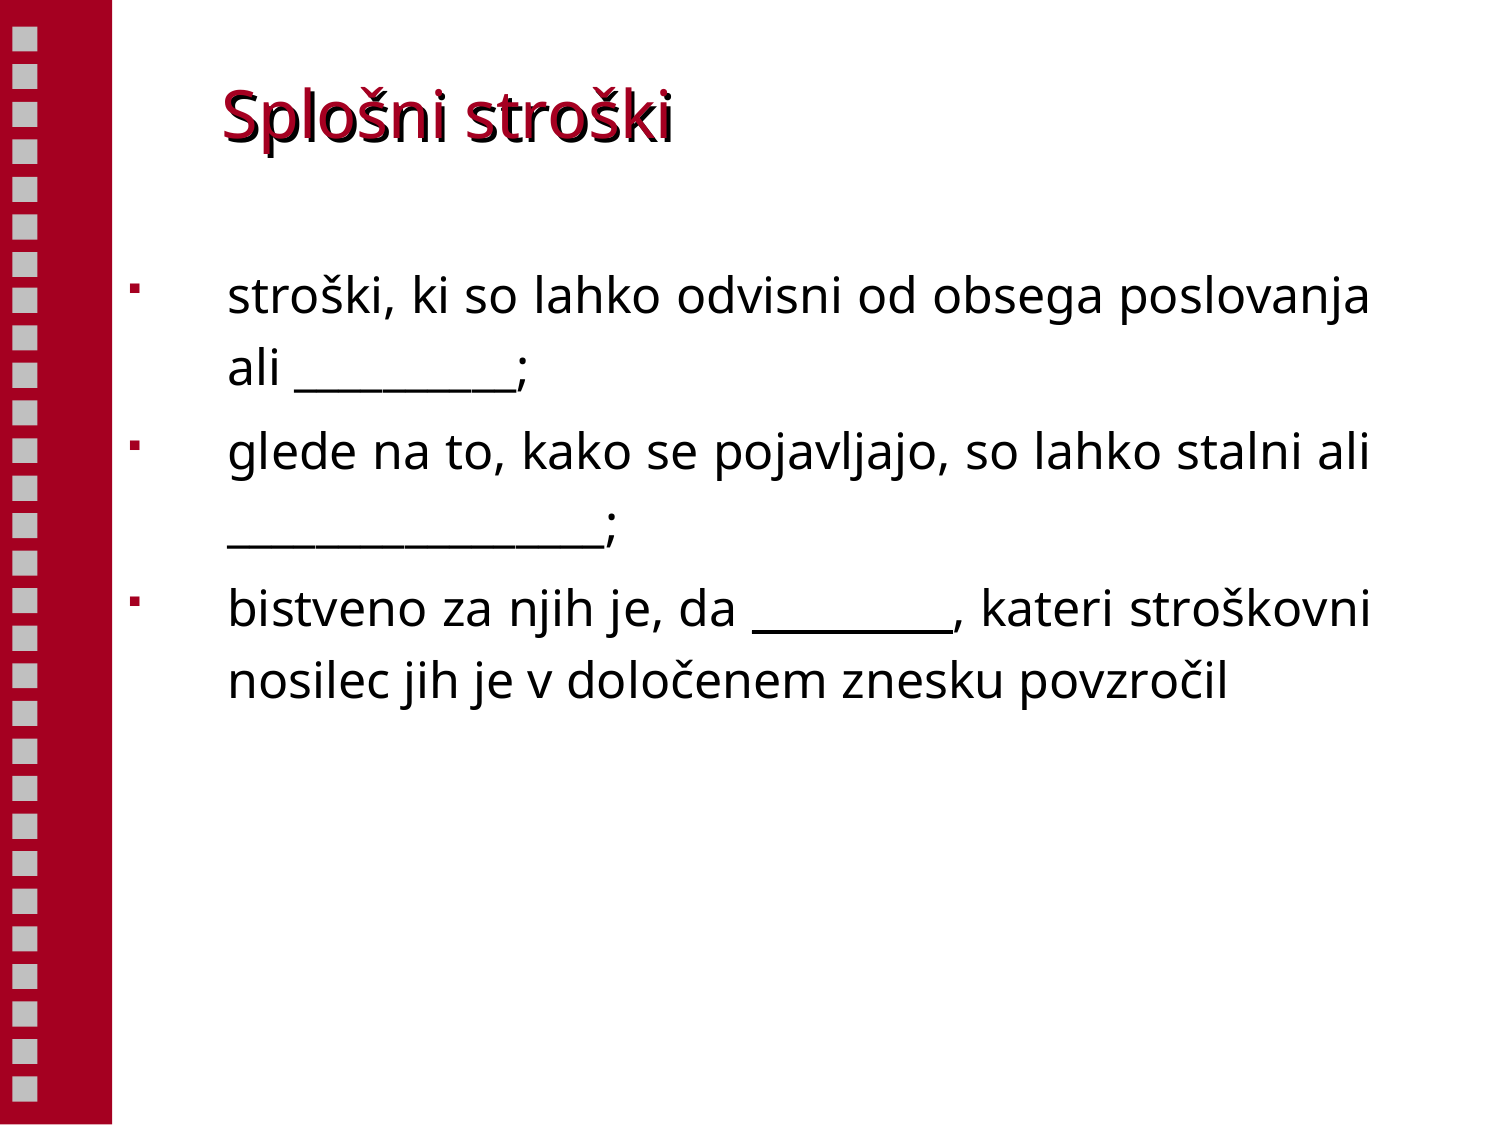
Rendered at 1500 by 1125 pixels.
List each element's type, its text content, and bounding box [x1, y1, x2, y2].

title Splošni stroški [206, 64, 1291, 160]
list stroški, ki so lahko odvisni od obsega poslovanja ali __________; glede na to, kako se pojavljajo, so lahko stalni ali _________________; bistveno za njih je, da _________, kateri stroškovni nosilec jih je v določenem znesku povzročil [112, 243, 1388, 1001]
